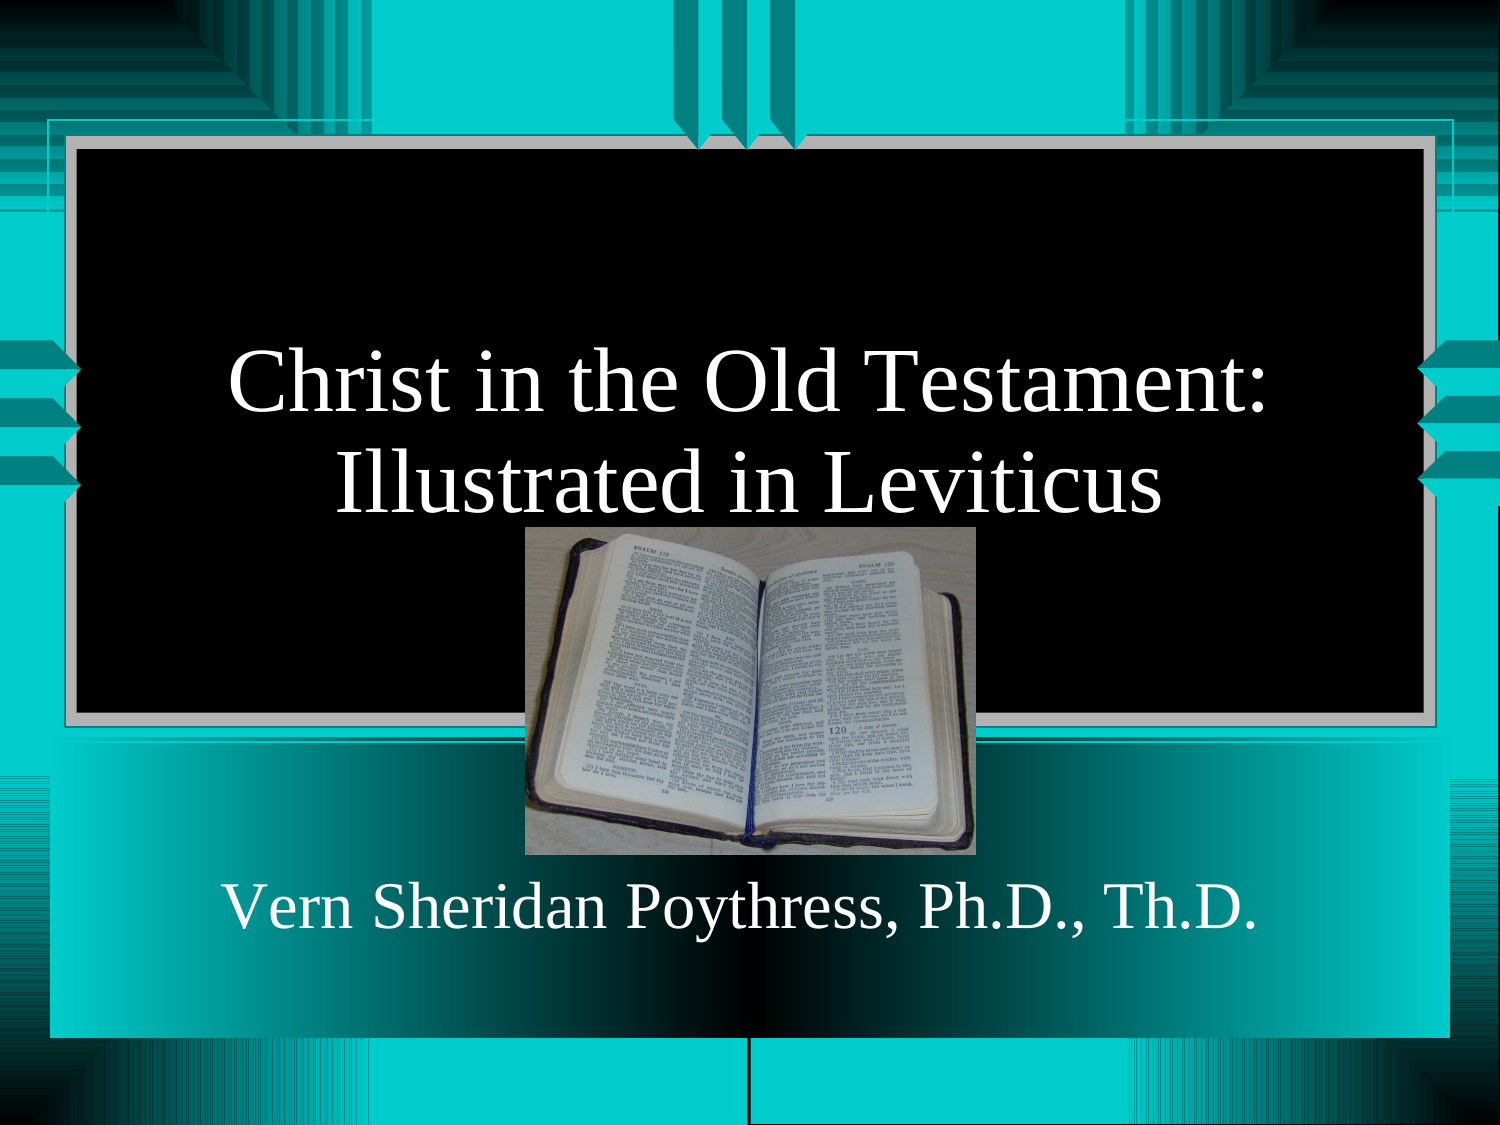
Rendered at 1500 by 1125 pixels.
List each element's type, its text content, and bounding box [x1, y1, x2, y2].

picture [525, 527, 976, 855]
subtitle Vern Sheridan Poythress, Ph.D., Th.D. [159, 762, 1323, 1051]
title Christ in the Old Testament: Illustrated in Leviticus [112, 322, 1388, 541]
